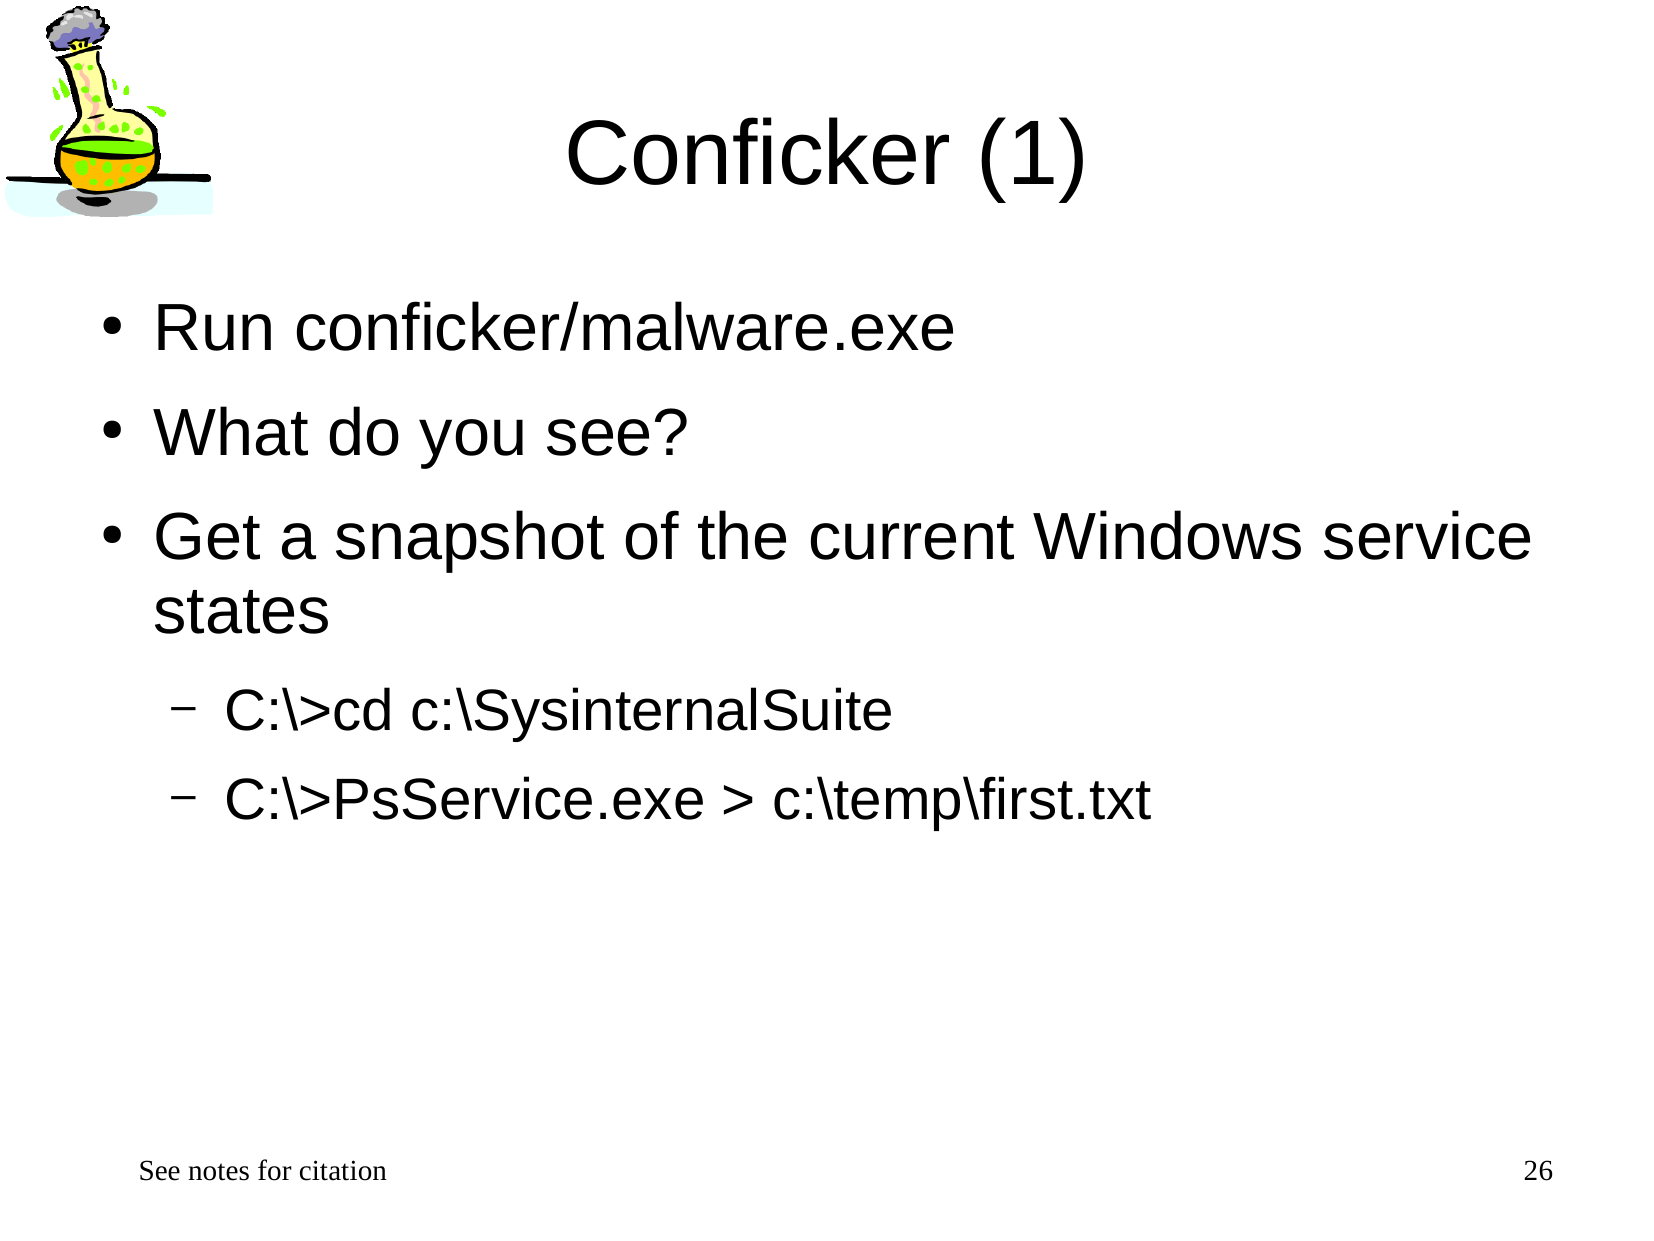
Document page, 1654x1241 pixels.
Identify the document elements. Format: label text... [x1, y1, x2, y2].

picture [5, 6, 213, 217]
title Conficker (1) [82, 49, 1571, 257]
list Run conficker/malware.exe What do you see? Get a snapshot of the current Windows service states C:\>cd c:\SysinternalSuite C:\>PsService.exe > c:\temp\first.txt [82, 290, 1576, 1126]
